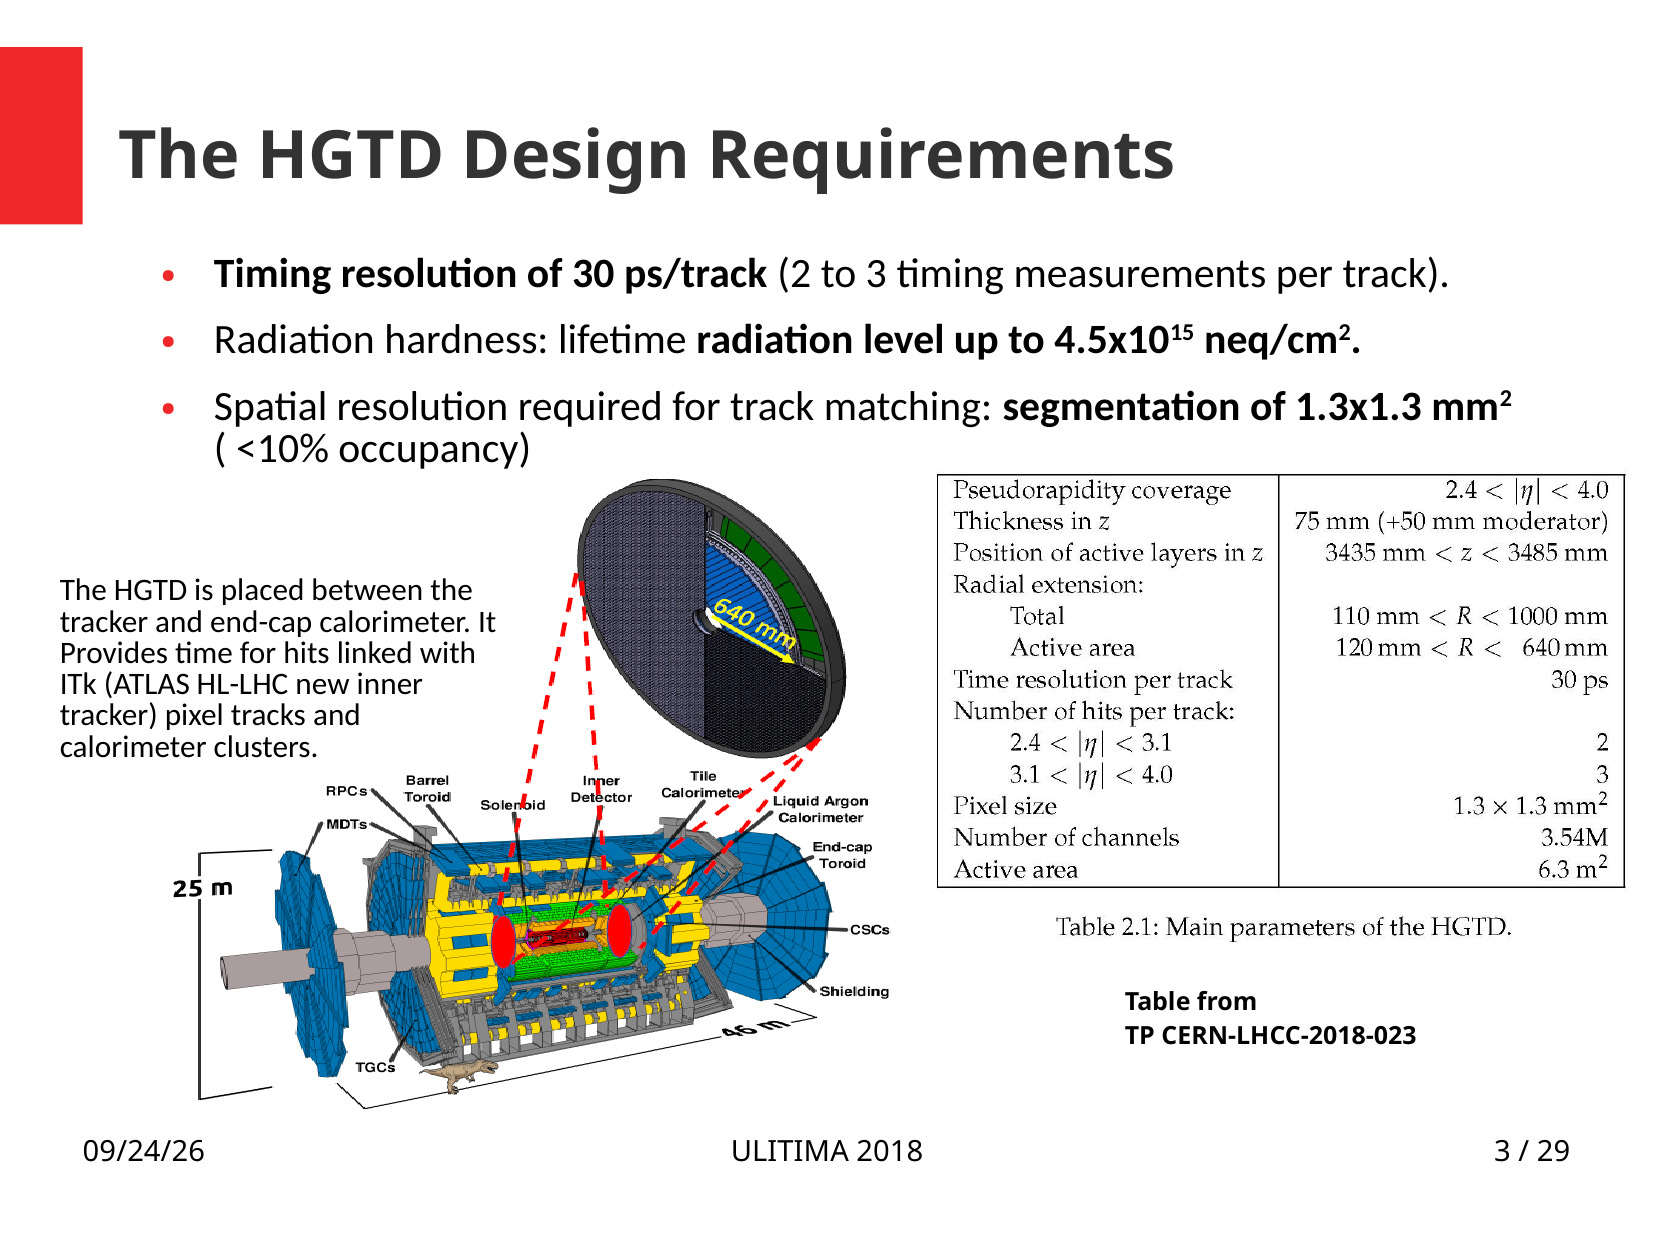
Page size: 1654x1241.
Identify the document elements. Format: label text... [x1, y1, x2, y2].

text_box The HGTD is placed between the tracker and end-cap calorimeter. It Provides time for hits linked with ITk (ATLAS HL-LHC new inner tracker) pixel tracks and calorimeter clusters. [45, 570, 526, 773]
title The HGTD Design Requirements [118, 49, 1571, 257]
picture [927, 463, 1636, 961]
list Timing resolution of 30 ps/track (2 to 3 timing measurements per track). Radiation hardness: lifetime radiation level up to 4.5x1015 neq/cm2. Spatial resolution required for track matching: segmentation of 1.3x1.3 mm2 ( <10% occupancy) [143, 256, 1561, 977]
picture [165, 479, 896, 1111]
text_box Table from TP CERN-LHCC-2018-023 [1110, 976, 1516, 1051]
